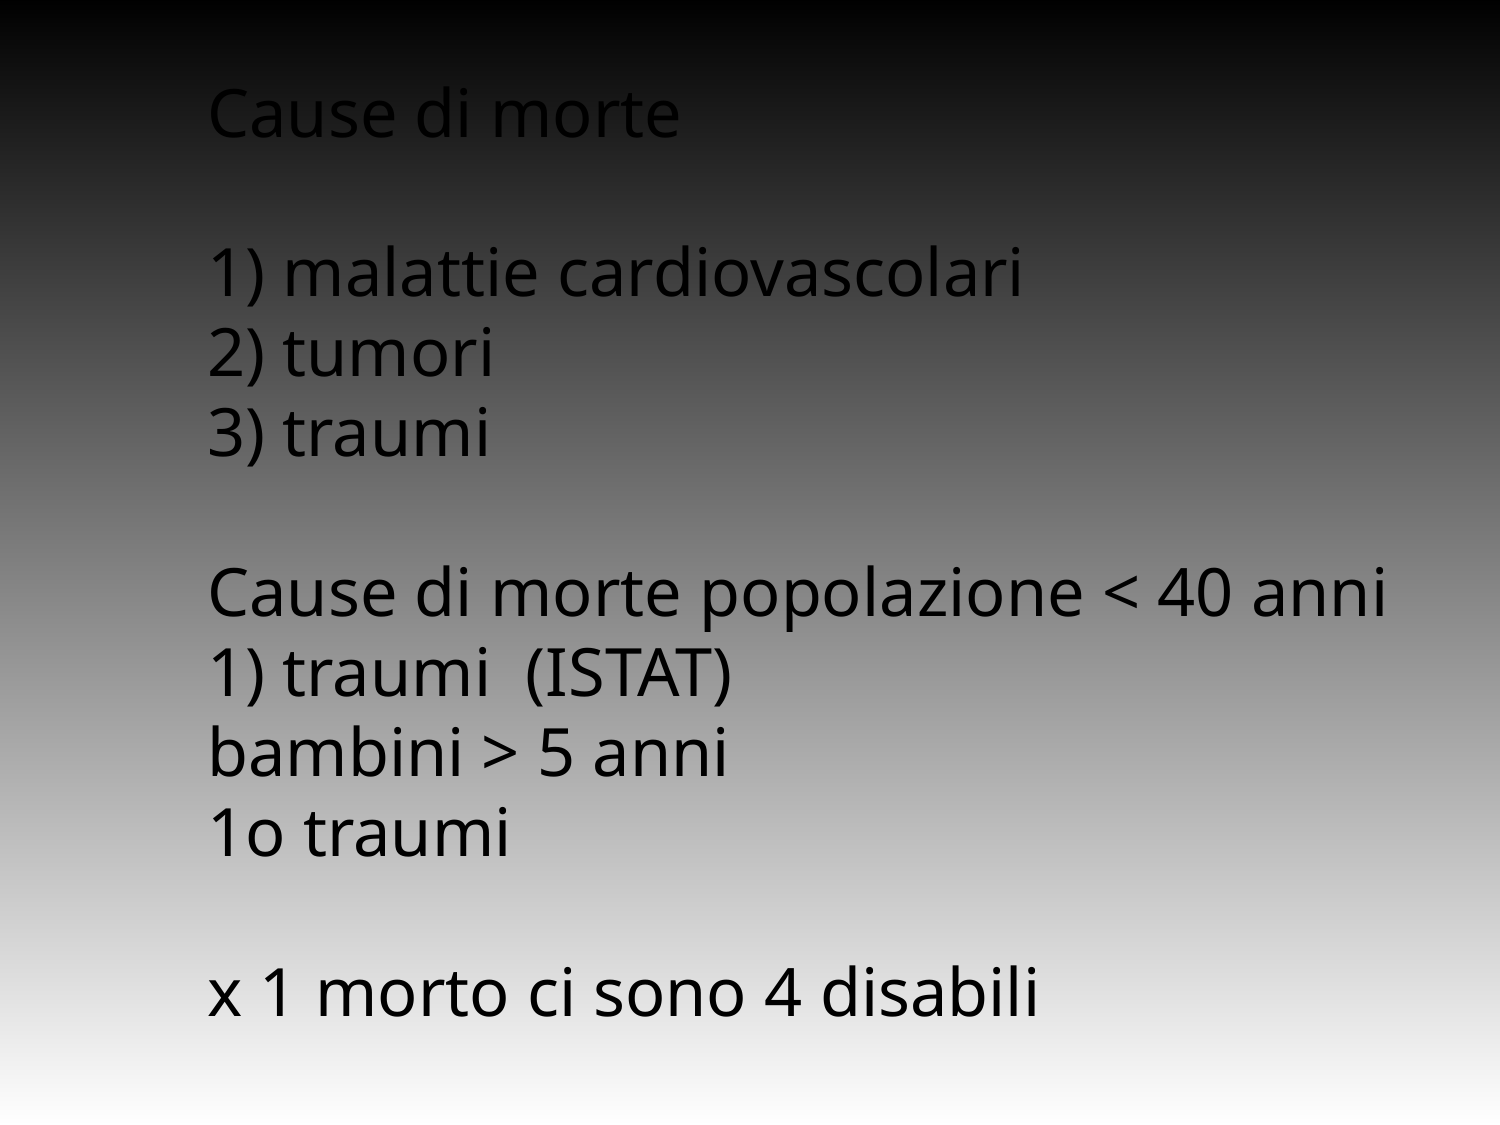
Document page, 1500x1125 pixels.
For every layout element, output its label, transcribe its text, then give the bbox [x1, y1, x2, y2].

text_box Cause di morte 1) malattie cardiovascolari 2) tumori 3) traumi Cause di morte popolazione < 40 anni 1) traumi (ISTAT) bambini > 5 anni 1o traumi x 1 morto ci sono 4 disabili [192, 62, 1405, 1038]
